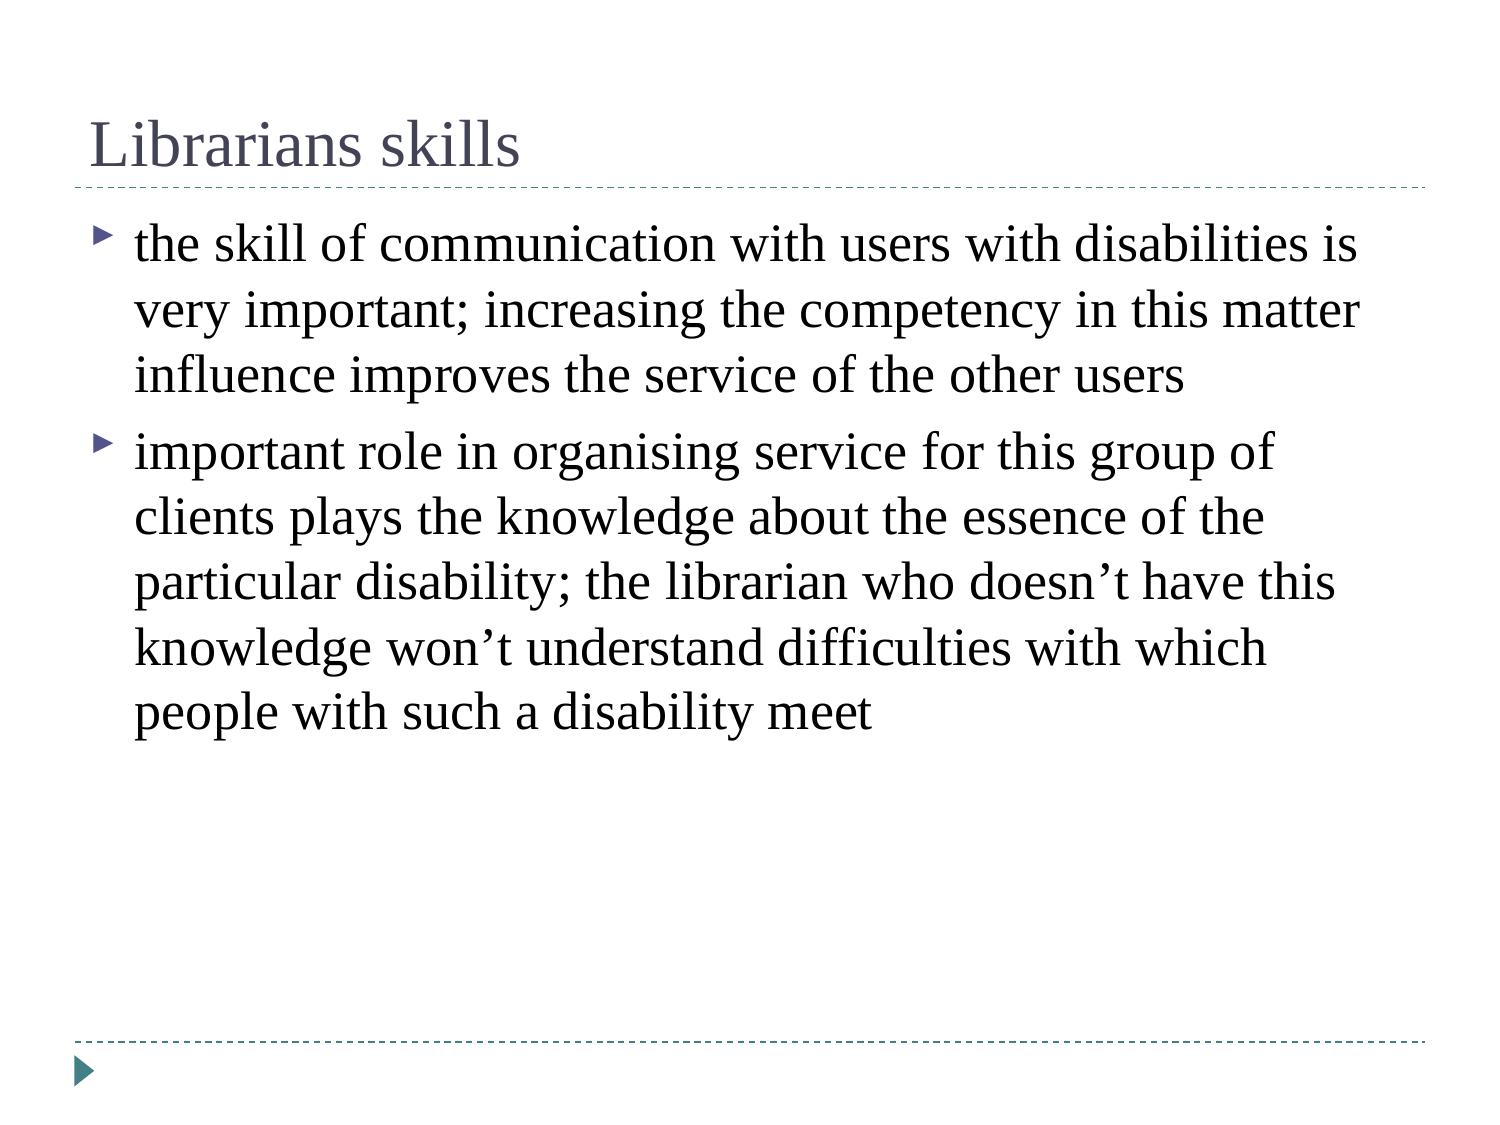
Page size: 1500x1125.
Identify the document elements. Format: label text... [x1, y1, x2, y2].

list the skill of communication with users with disabilities is very important; increasing the competency in this matter influence improves the service of the other users important role in organising service for this group of clients plays the knowledge about the essence of the particular disability; the librarian who doesn’t have this knowledge won’t understand difficulties with which people with such a disability meet [75, 200, 1426, 1010]
title Librarians skills [75, 24, 1426, 188]
